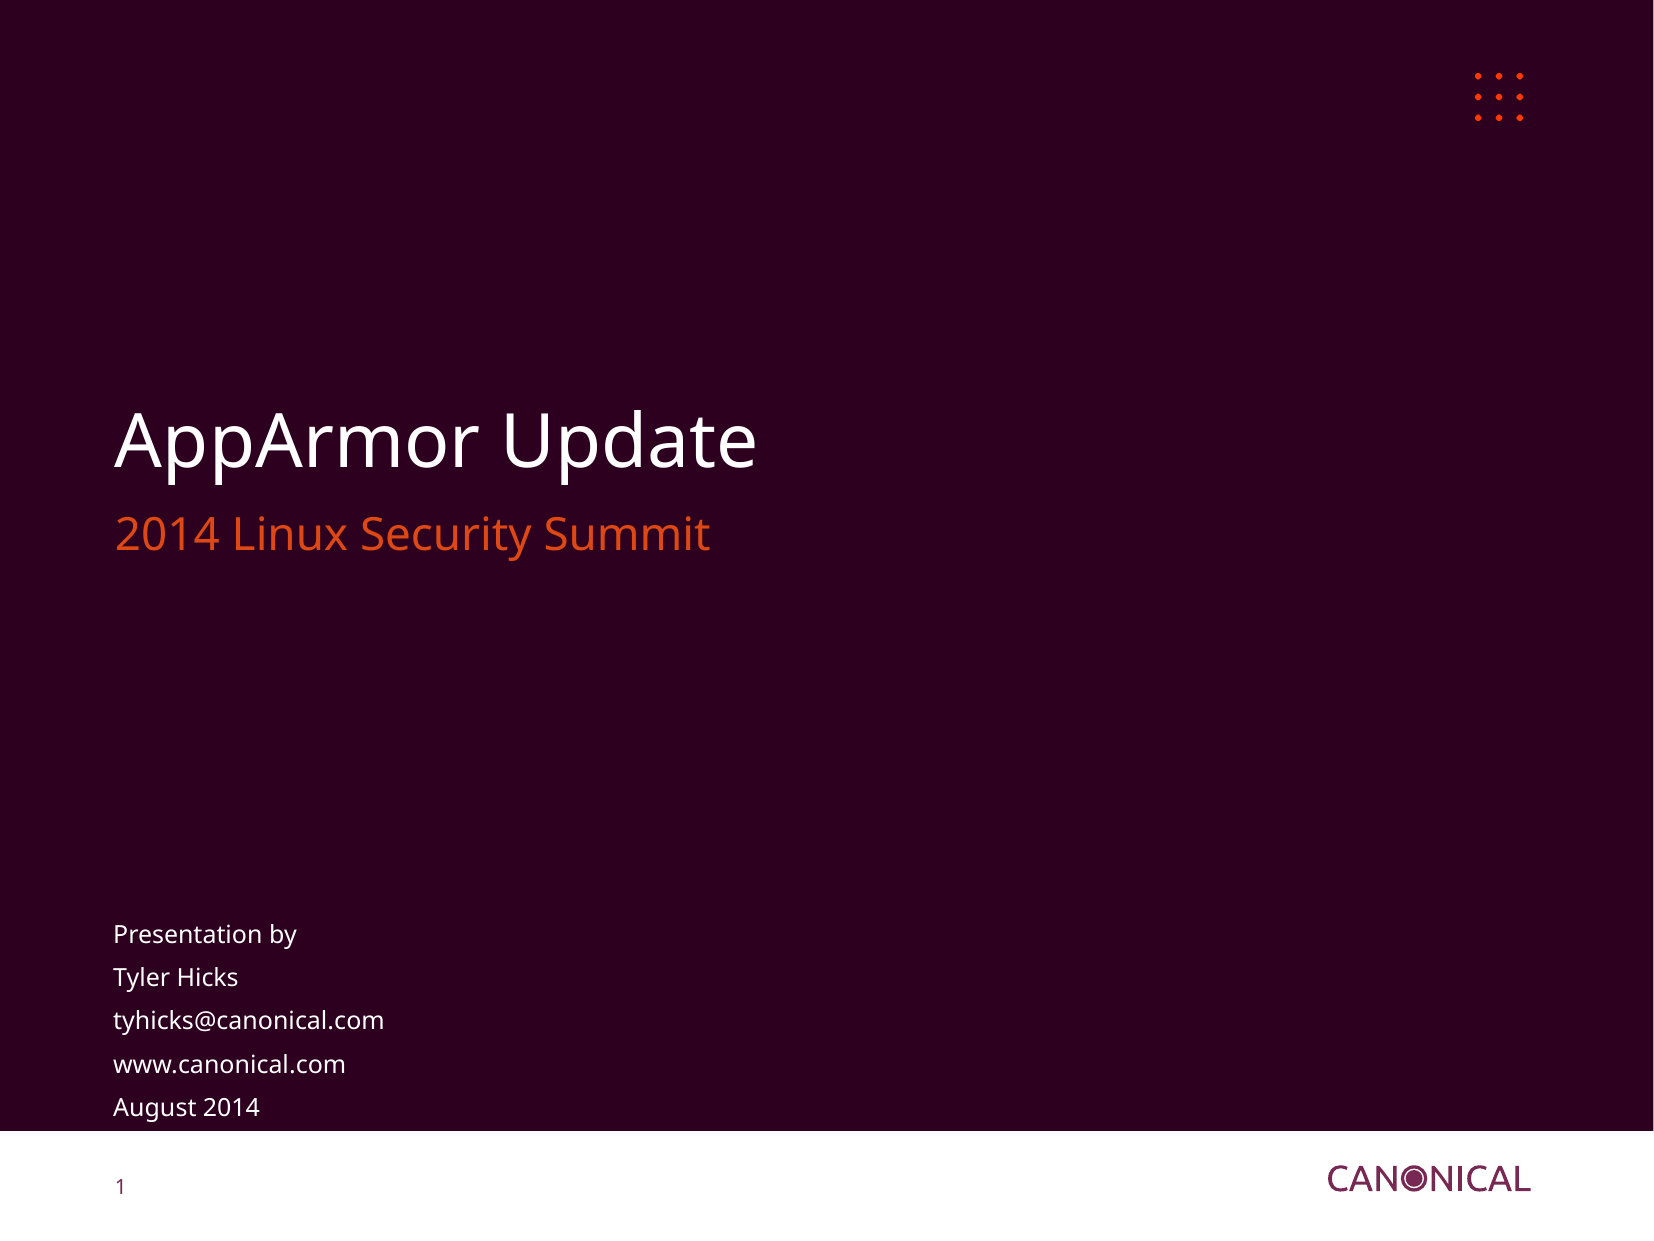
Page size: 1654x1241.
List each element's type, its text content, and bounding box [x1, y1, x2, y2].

picture [0, 0, 1654, 1131]
title AppArmor Update 2014 Linux Security Summit [114, 293, 1293, 637]
list Presentation by Tyler Hicks tyhicks@canonical.com www.canonical.com August 2014 [113, 913, 817, 1171]
